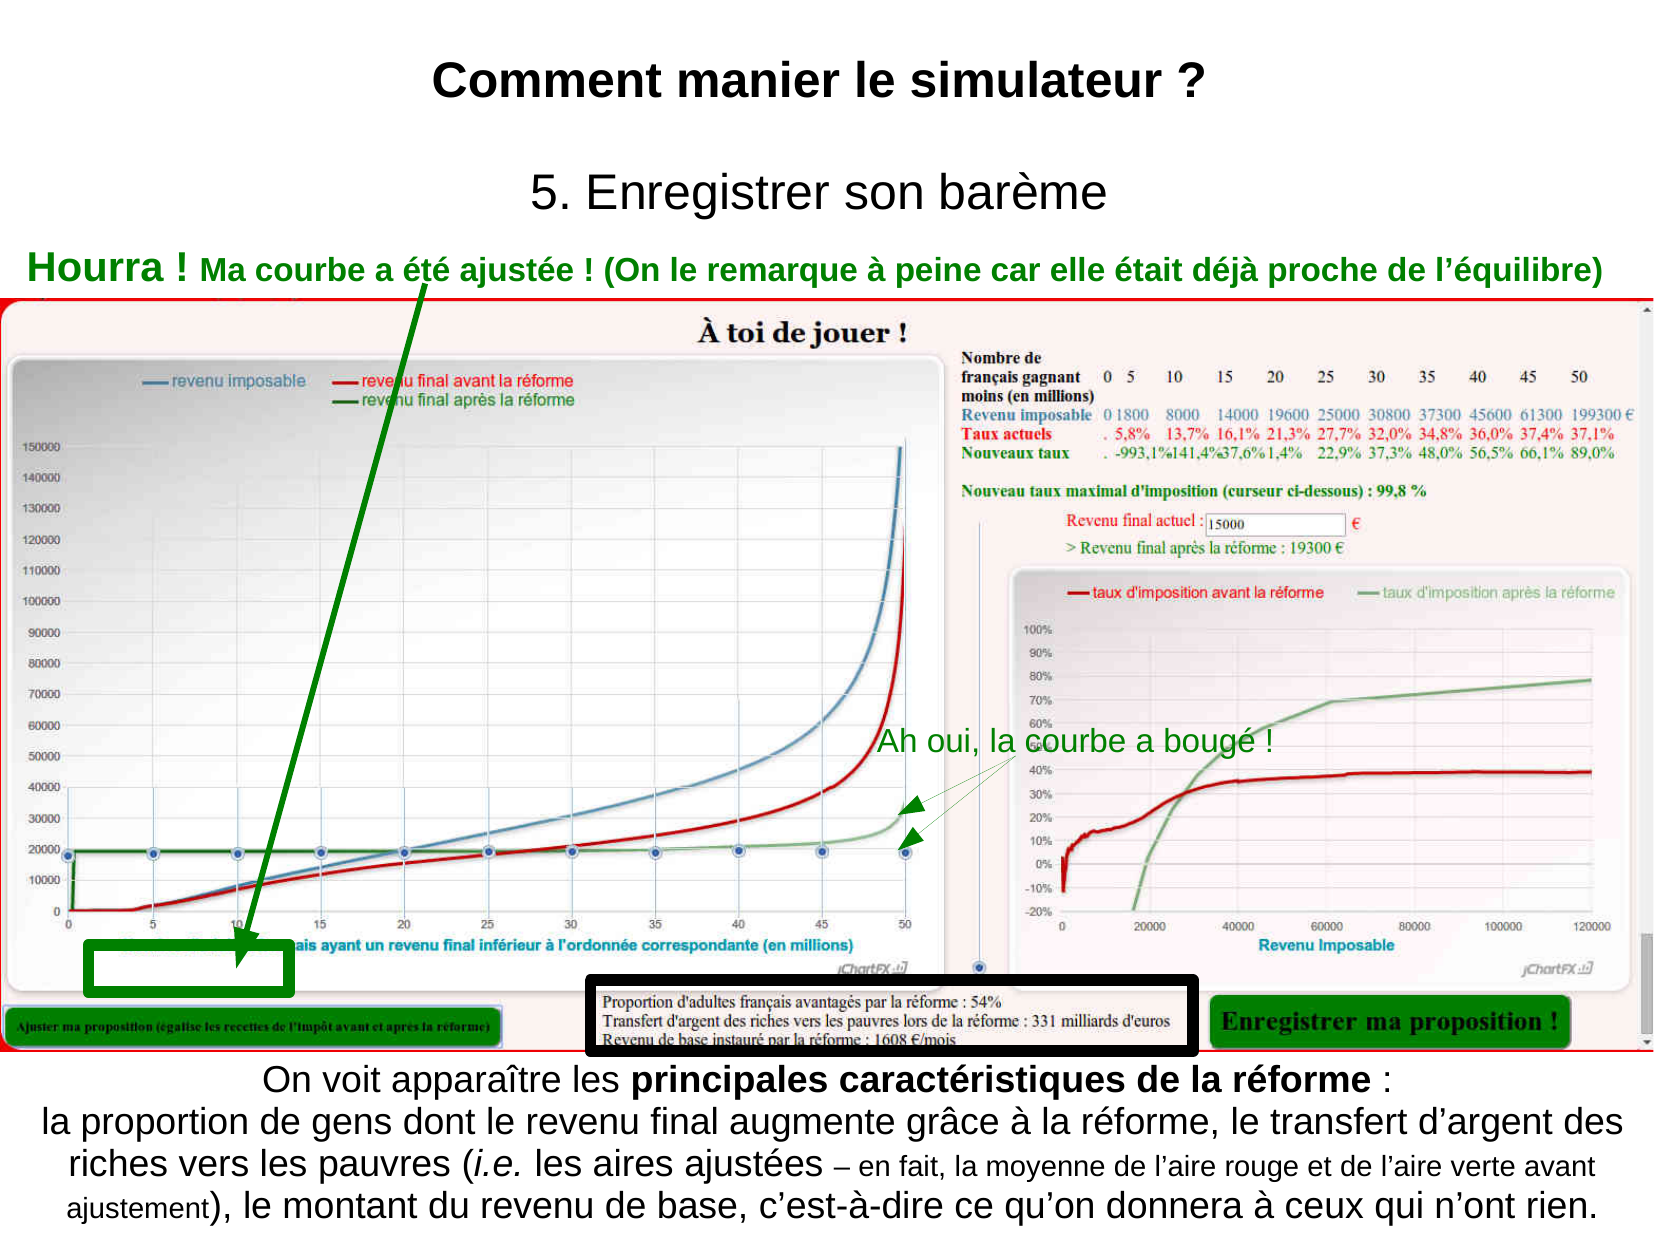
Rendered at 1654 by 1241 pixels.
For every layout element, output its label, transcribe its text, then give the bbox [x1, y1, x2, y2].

text_box On voit apparaître les principales caractéristiques de la réforme : la proportion de gens dont le revenu final augmente grâce à la réforme, le transfert d’argent des riches vers les pauvres (i.e. les aires ajustées – en fait, la moyenne de l’aire rouge et de l’aire verte avant ajustement), le montant du revenu de base, c’est-à-dire ce qu’on donnera à ceux qui n’ont rien. [11, 1051, 1654, 1234]
picture [596, 986, 1187, 1045]
text_box Hourra ! Ma courbe a été ajustée ! (On le remarque à peine car elle était déjà proche de l’équilibre) [11, 236, 1654, 299]
text_box Ah oui, la courbe a bougé ! [862, 715, 1359, 768]
text_box Comment manier le simulateur ? 5. Enregistrer son barème [315, 45, 1324, 229]
picture [0, 298, 1654, 1052]
picture [94, 951, 283, 986]
